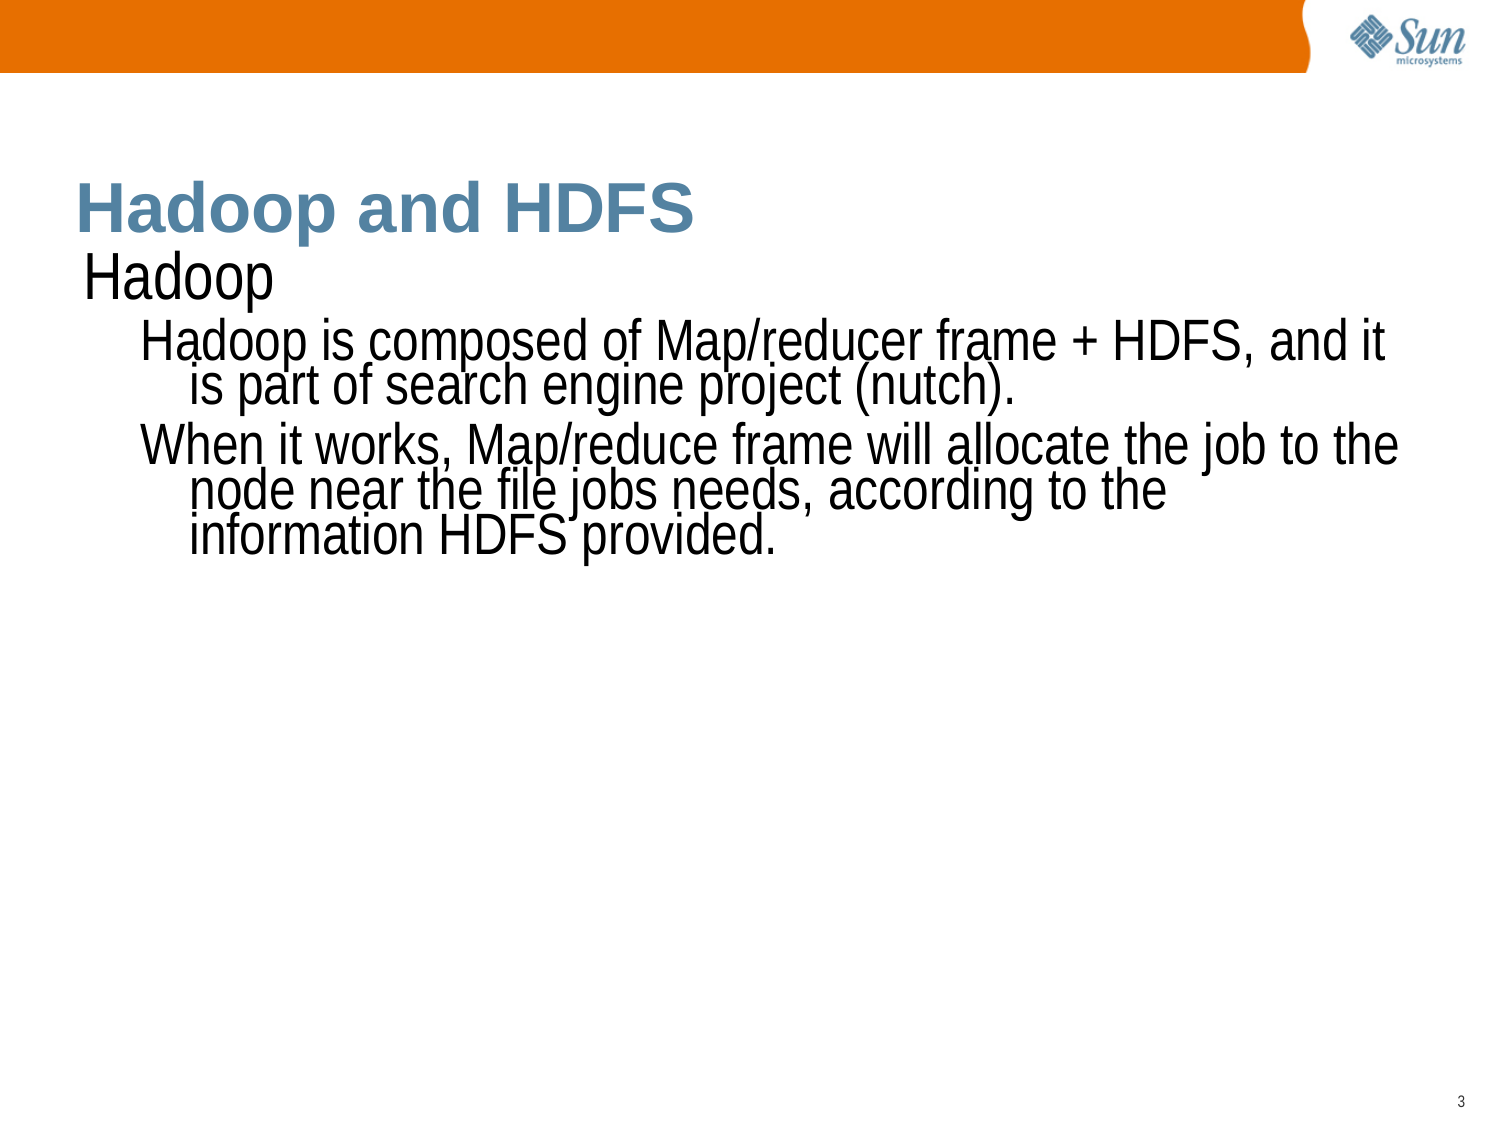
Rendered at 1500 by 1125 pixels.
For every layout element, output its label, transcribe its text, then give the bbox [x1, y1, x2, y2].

picture [0, 0, 1500, 73]
title Hadoop and HDFS [74, 122, 1436, 246]
list Hadoop Hadoop is composed of Map/reducer frame + HDFS, and it is part of search engine project (nutch). When it works, Map/reduce frame will allocate the job to the node near the file jobs needs, according to the information HDFS provided. [64, 258, 1400, 1125]
